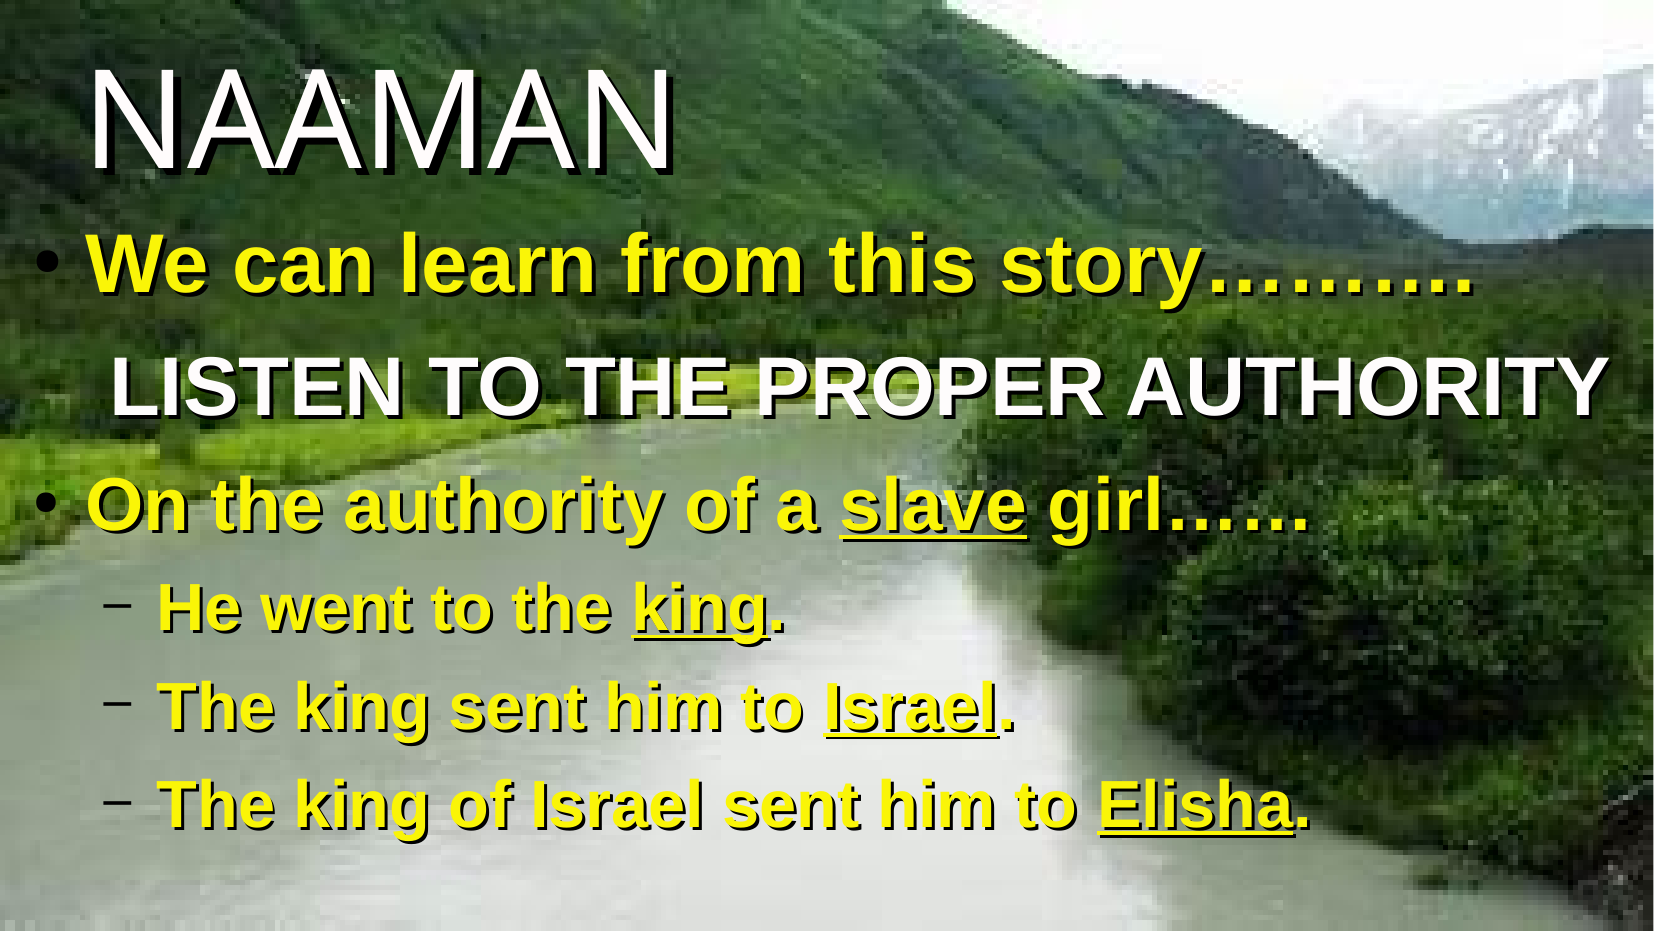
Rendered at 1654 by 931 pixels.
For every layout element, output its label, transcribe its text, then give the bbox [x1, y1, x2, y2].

list We can learn from this story………. LISTEN TO THE PROPER AUTHORITY On the authority of a slave girl…… He went to the king. The king sent him to Israel. The king of Israel sent him to Elisha. [15, 217, 1636, 916]
picture [0, 0, 1654, 931]
title NAAMAN [82, 17, 1171, 212]
